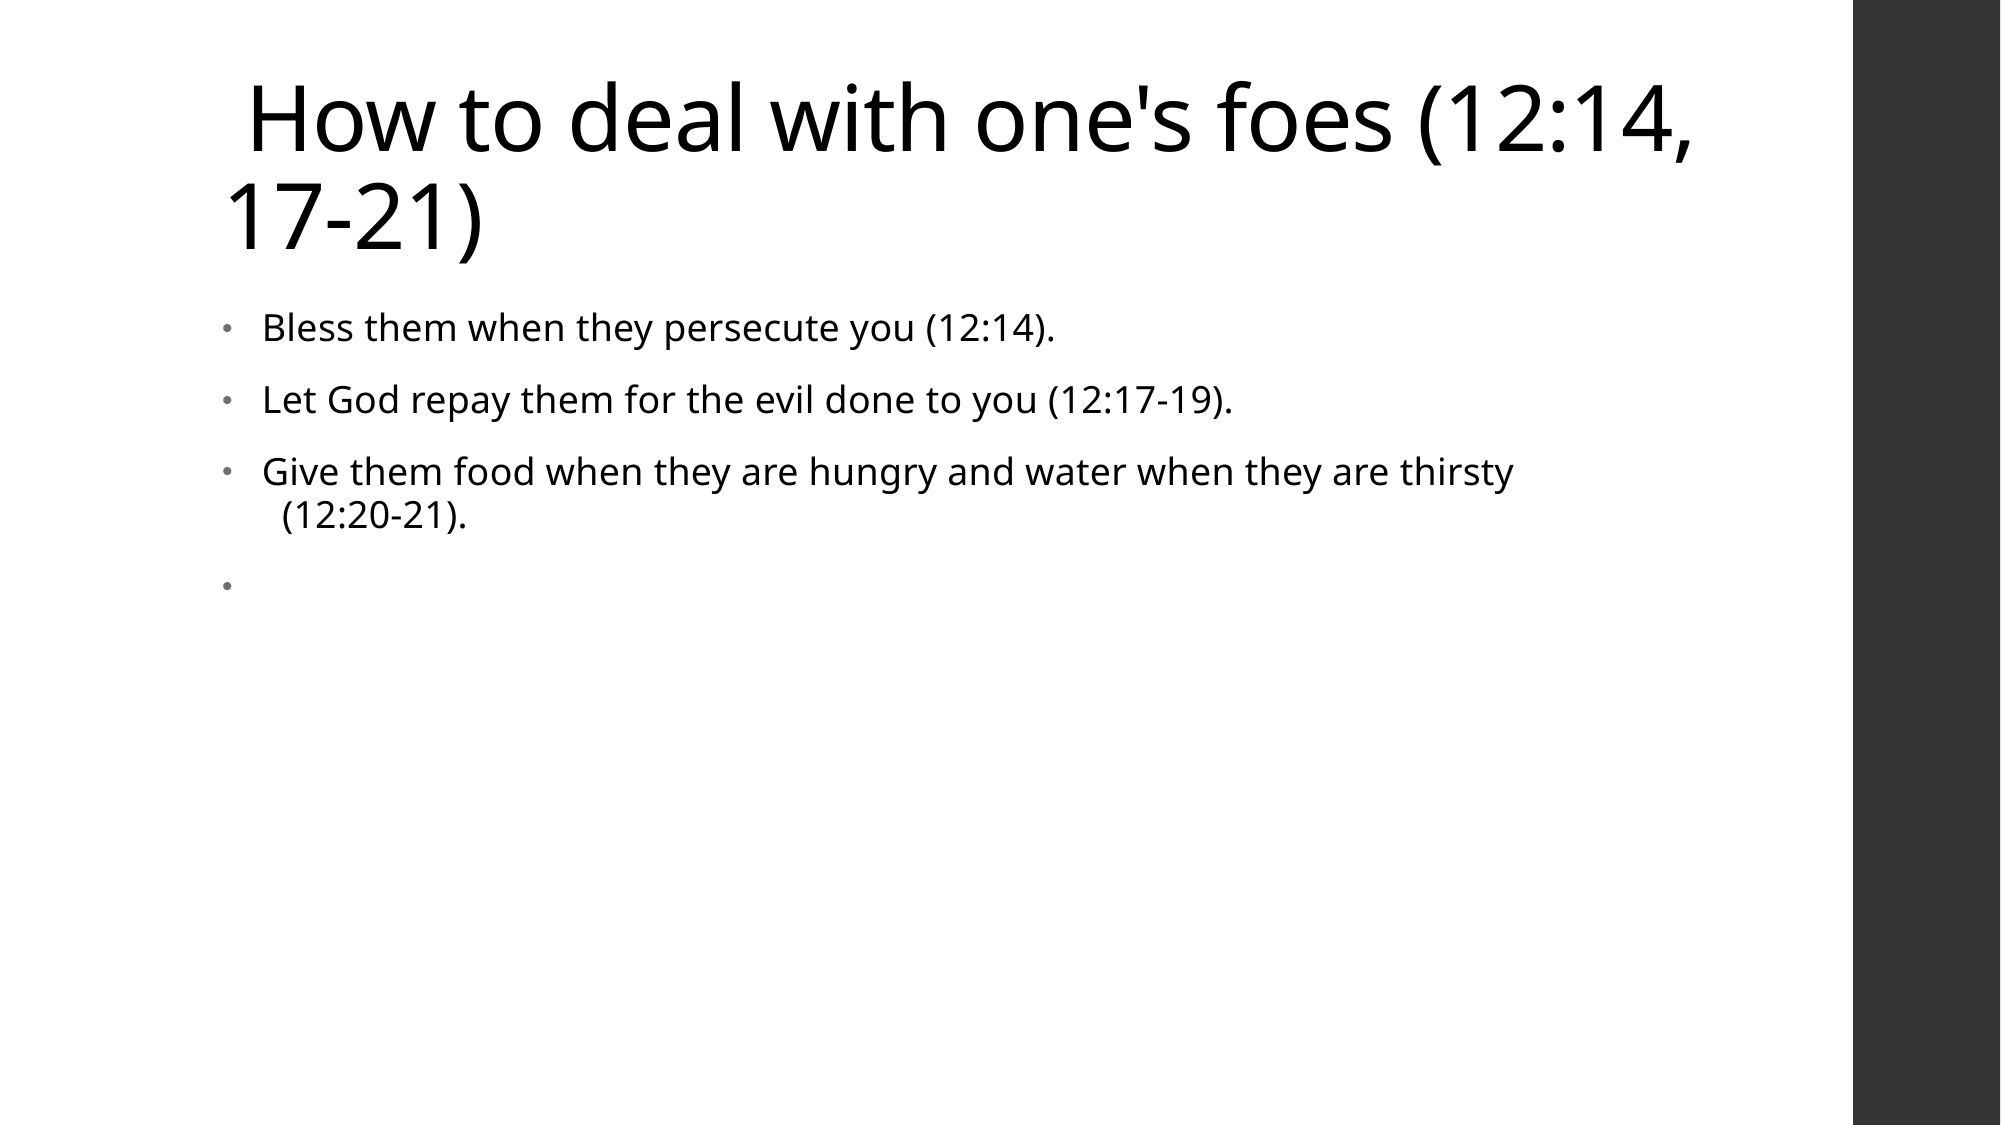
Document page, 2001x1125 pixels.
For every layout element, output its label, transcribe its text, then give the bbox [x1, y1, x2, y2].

title How to deal with one's foes (12:14, 17-21) [206, 60, 1797, 278]
list Bless them when they persecute you (12:14). Let God repay them for the evil done to you (12:17-19). Give them food when they are hungry and water when they are thirsty (12:20-21). [206, 299, 1617, 1014]
